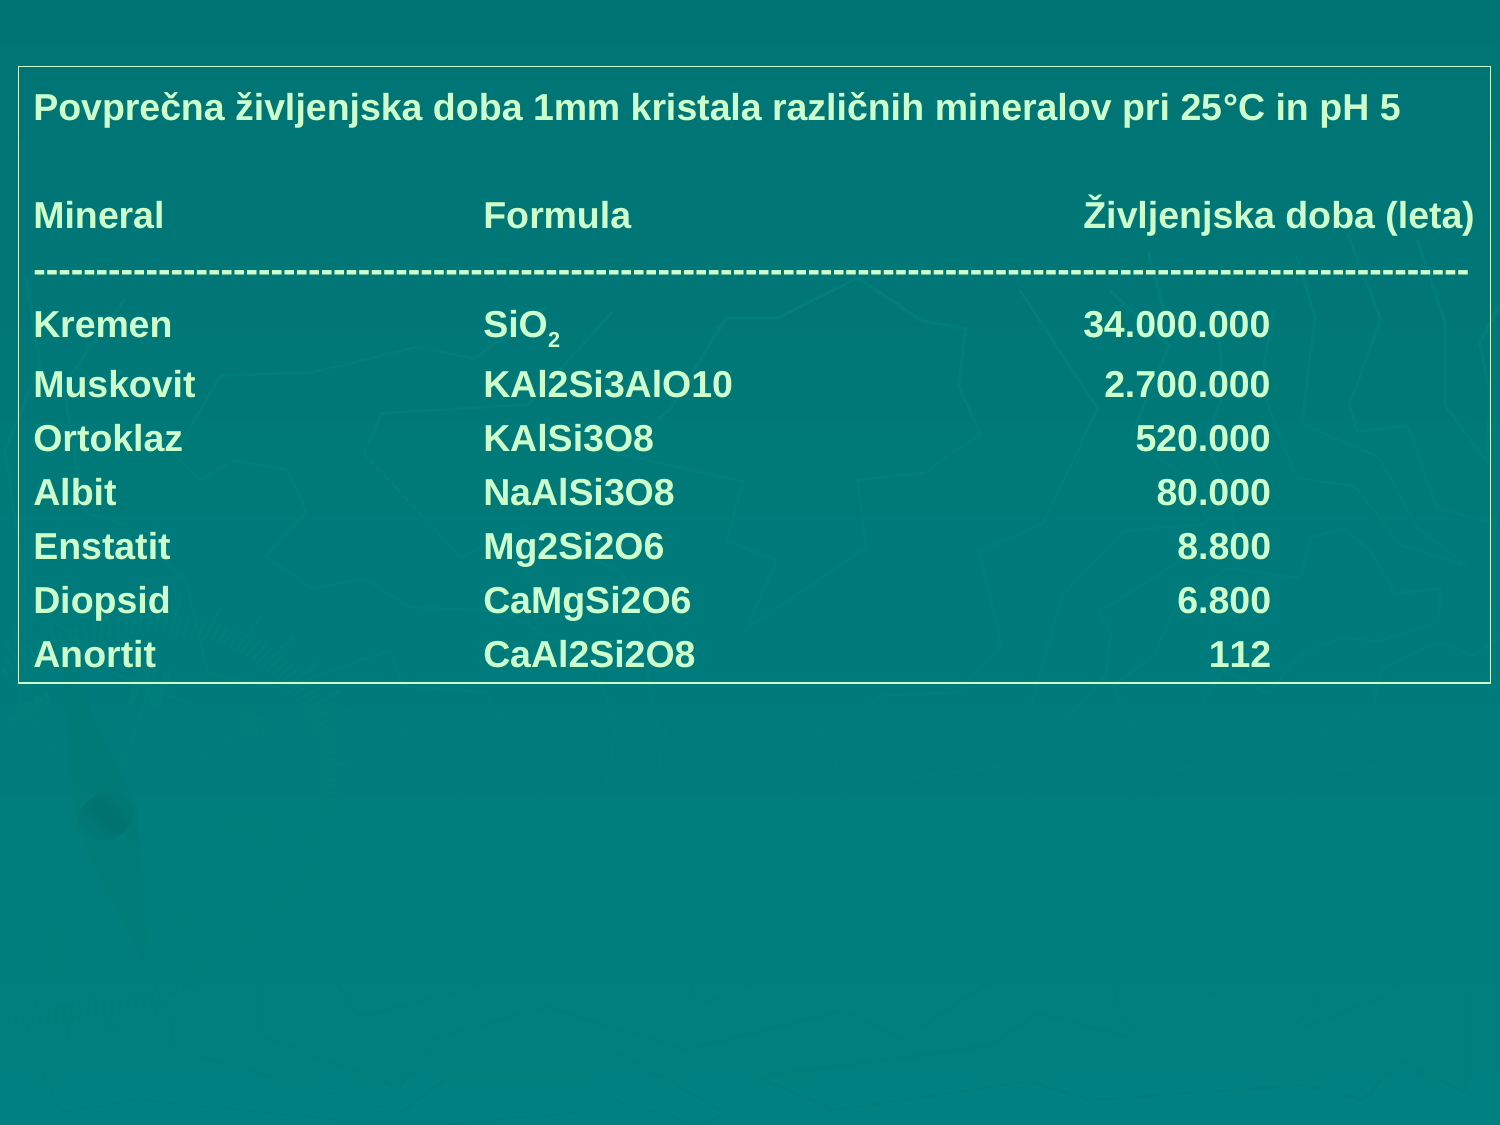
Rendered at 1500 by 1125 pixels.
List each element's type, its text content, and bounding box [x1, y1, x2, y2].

text_box Povprečna življenjska doba 1mm kristala različnih mineralov pri 25°C in pH 5 Mineral Formula Življenjska doba (leta) ------------------------------------------------------------------------------------------------------------------- Kremen SiO2 34.000.000 Muskovit KAl2Si3AlO10 2.700.000 Ortoklaz KAlSi3O8 520.000 Albit NaAlSi3O8 80.000 Enstatit Mg2Si2O6 8.800 Diopsid CaMgSi2O6 6.800 Anortit CaAl2Si2O8 112 [18, 66, 1491, 683]
